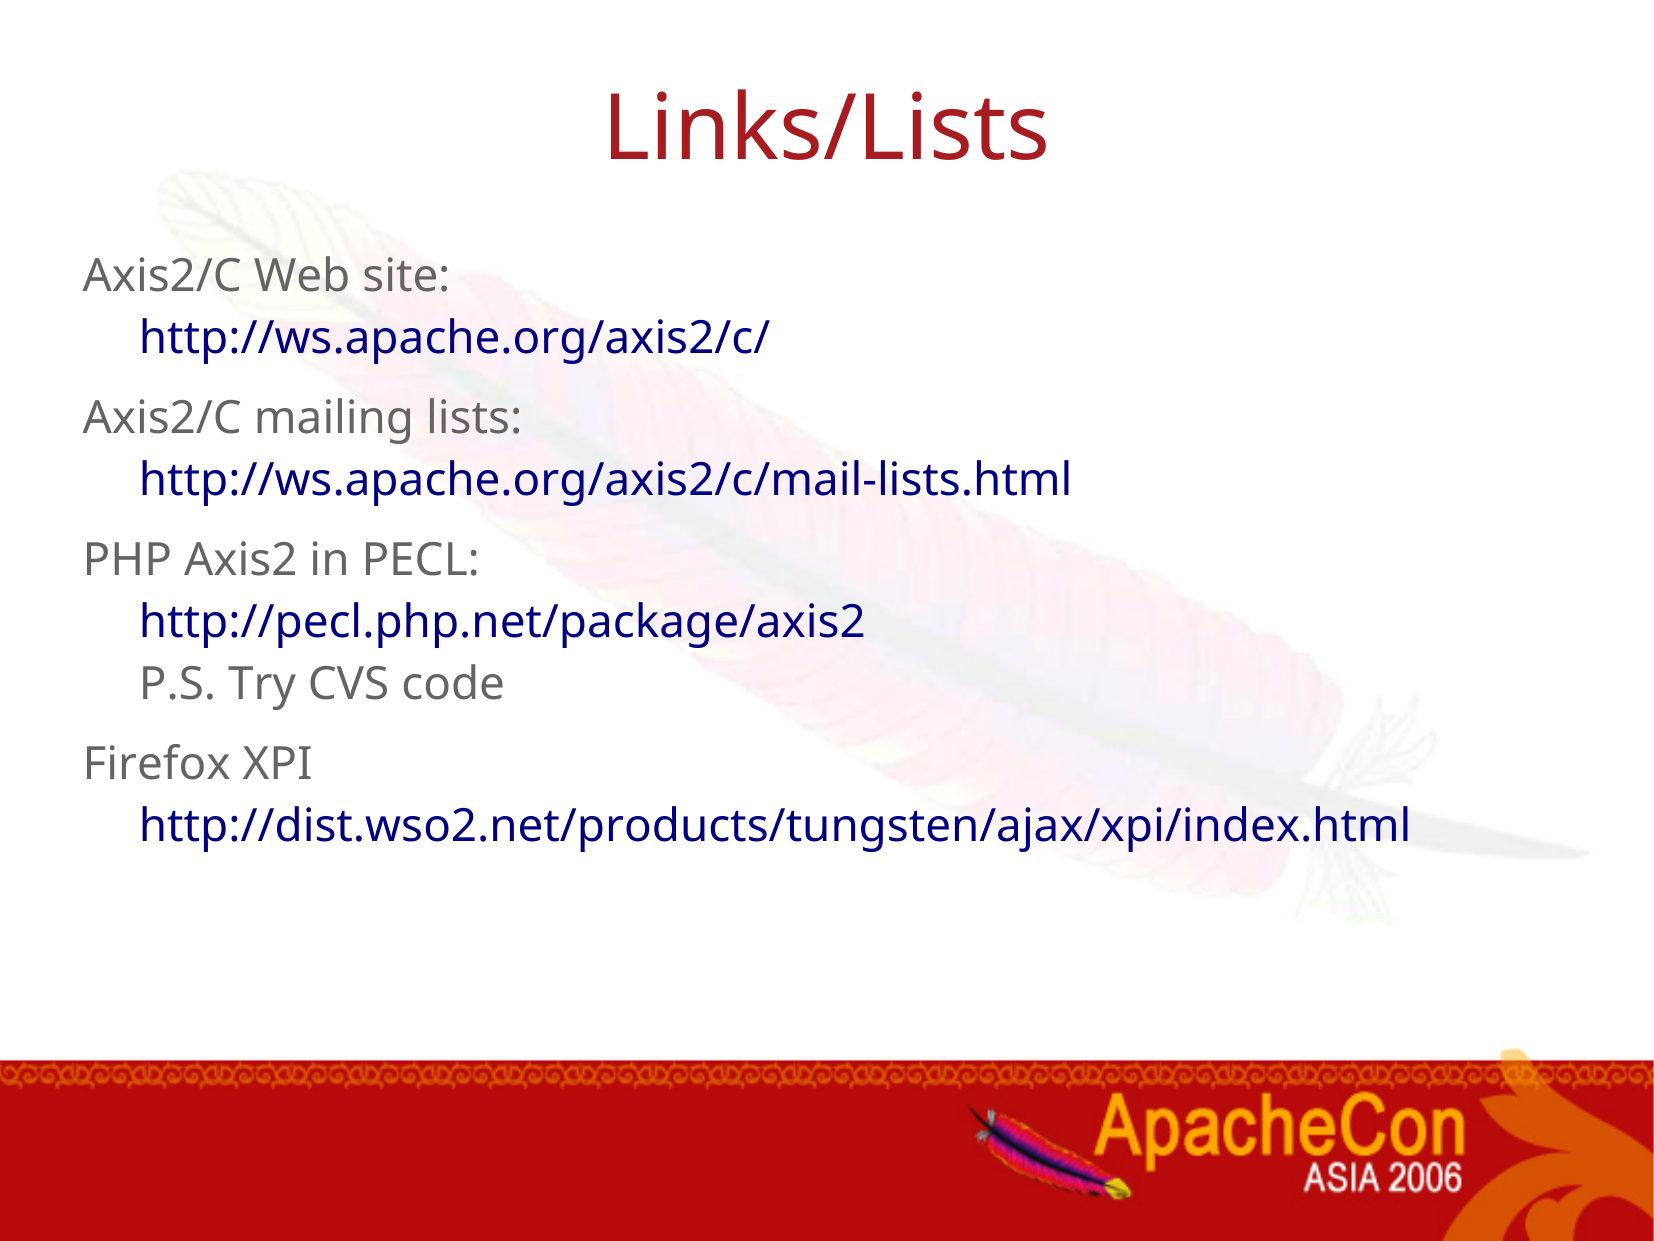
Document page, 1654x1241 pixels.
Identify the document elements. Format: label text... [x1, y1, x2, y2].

picture [0, 0, 1654, 1241]
title Links/Lists [82, 20, 1571, 228]
list Axis2/C Web site: http://ws.apache.org/axis2/c/ Axis2/C mailing lists: http://ws.apache.org/axis2/c/mail-lists.html PHP Axis2 in PECL: http://pecl.php.net/package/axis2 P.S. Try CVS code Firefox XPI http://dist.wso2.net/products/tungsten/ajax/xpi/index.html [82, 242, 1571, 985]
